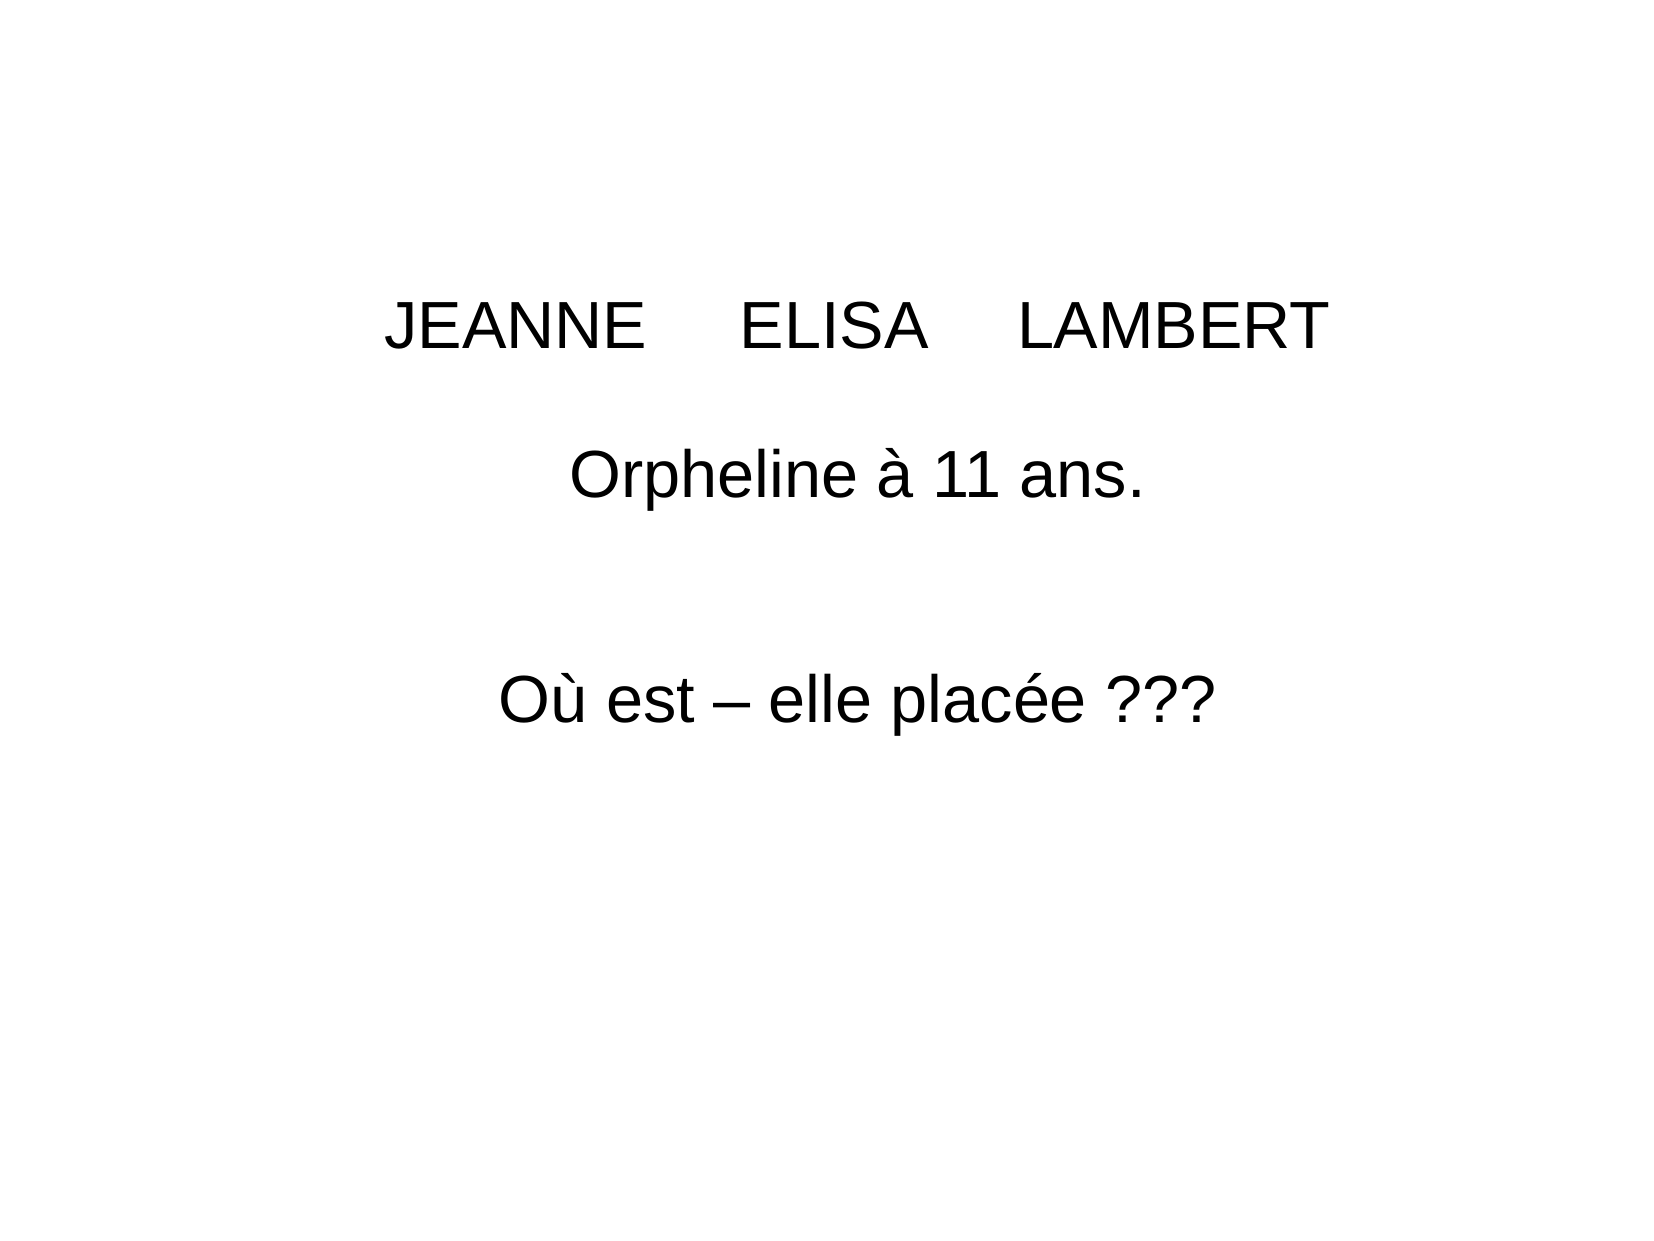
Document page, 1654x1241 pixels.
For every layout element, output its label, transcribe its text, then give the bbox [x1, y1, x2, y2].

text_box JEANNE ELISA LAMBERT Orpheline à 11 ans. Où est – elle placée ??? [369, 287, 1347, 886]
